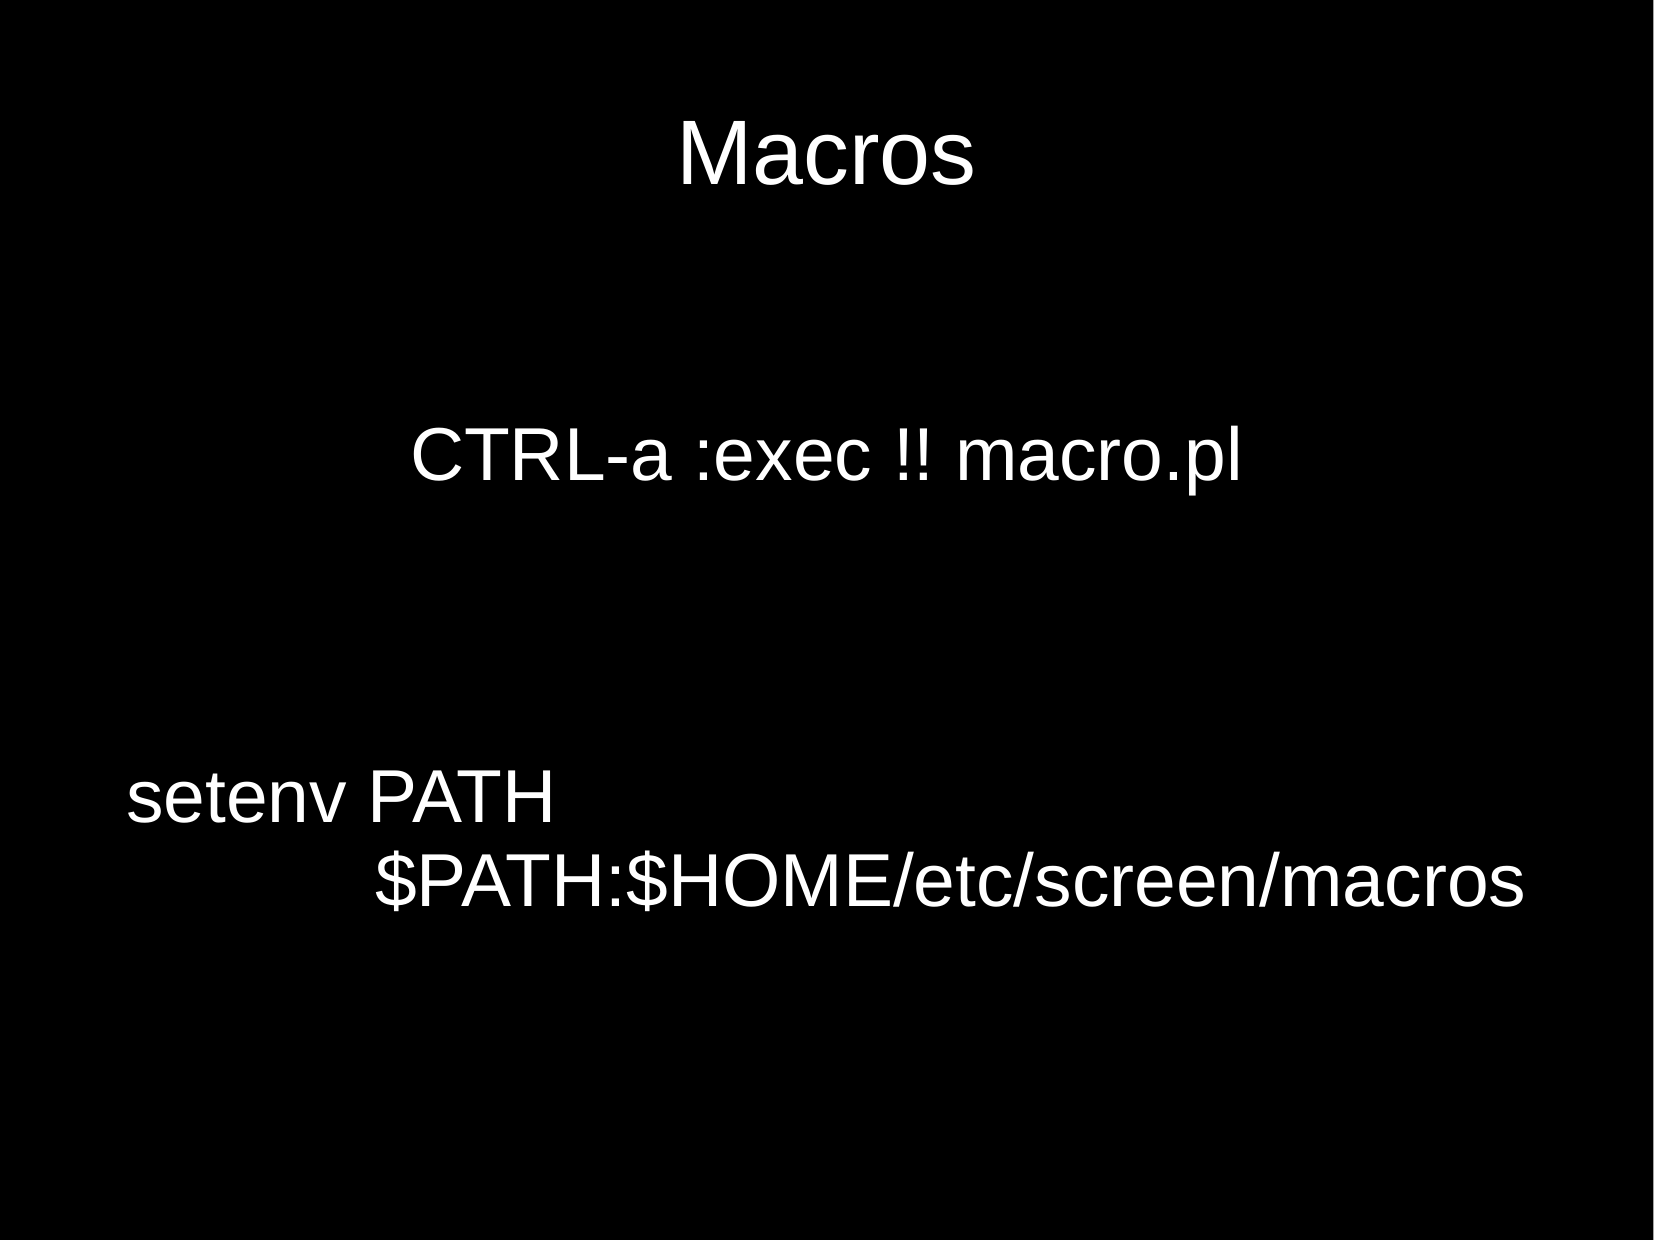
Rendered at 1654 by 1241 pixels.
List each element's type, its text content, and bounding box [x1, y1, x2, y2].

title Macros [82, 56, 1571, 250]
title CTRL-a :exec !! macro.pl [82, 357, 1571, 551]
title setenv PATH $PATH:$HOME/etc/screen/macros [94, 741, 1583, 935]
